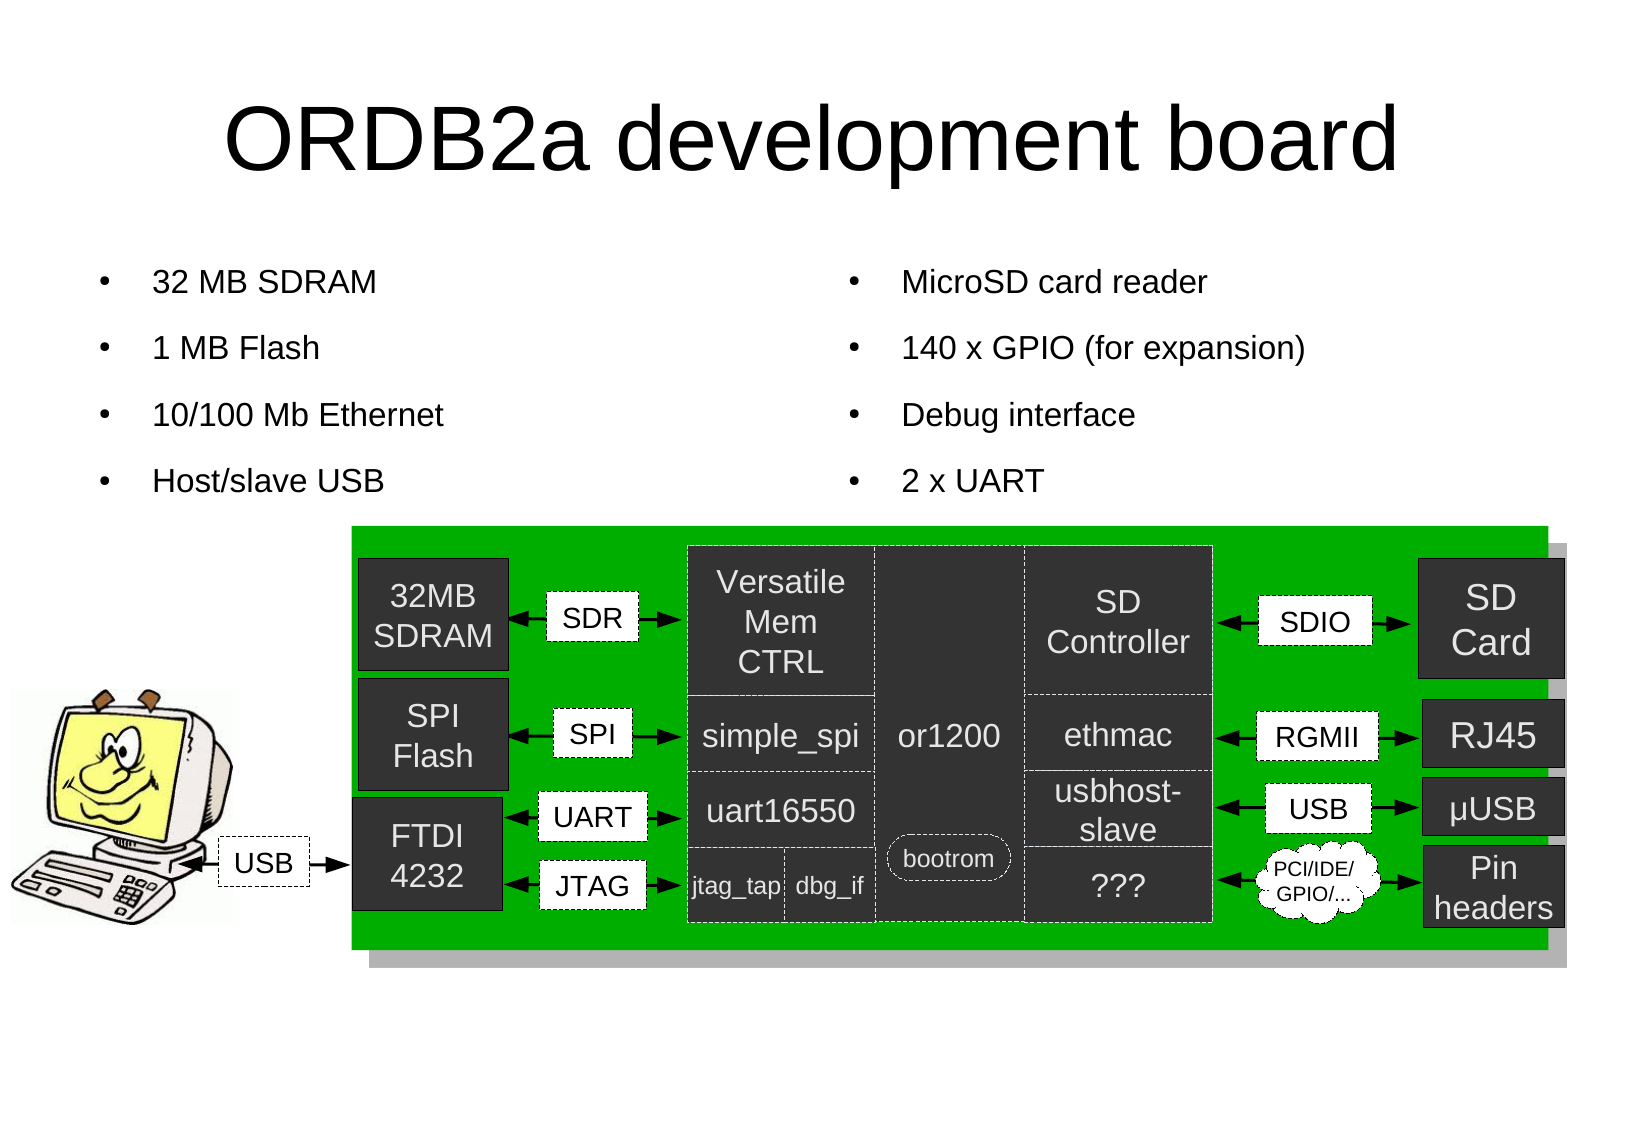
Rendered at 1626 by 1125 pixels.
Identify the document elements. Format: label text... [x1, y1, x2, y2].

title ORDB2a development board [81, 44, 1544, 233]
list MicroSD card reader 140 x GPIO (for expansion) Debug interface 2 x UART [830, 263, 1545, 1006]
list 32 MB SDRAM 1 MB Flash 10/100 Mb Ethernet Host/slave USB [81, 263, 795, 1006]
picture [11, 689, 81, 925]
